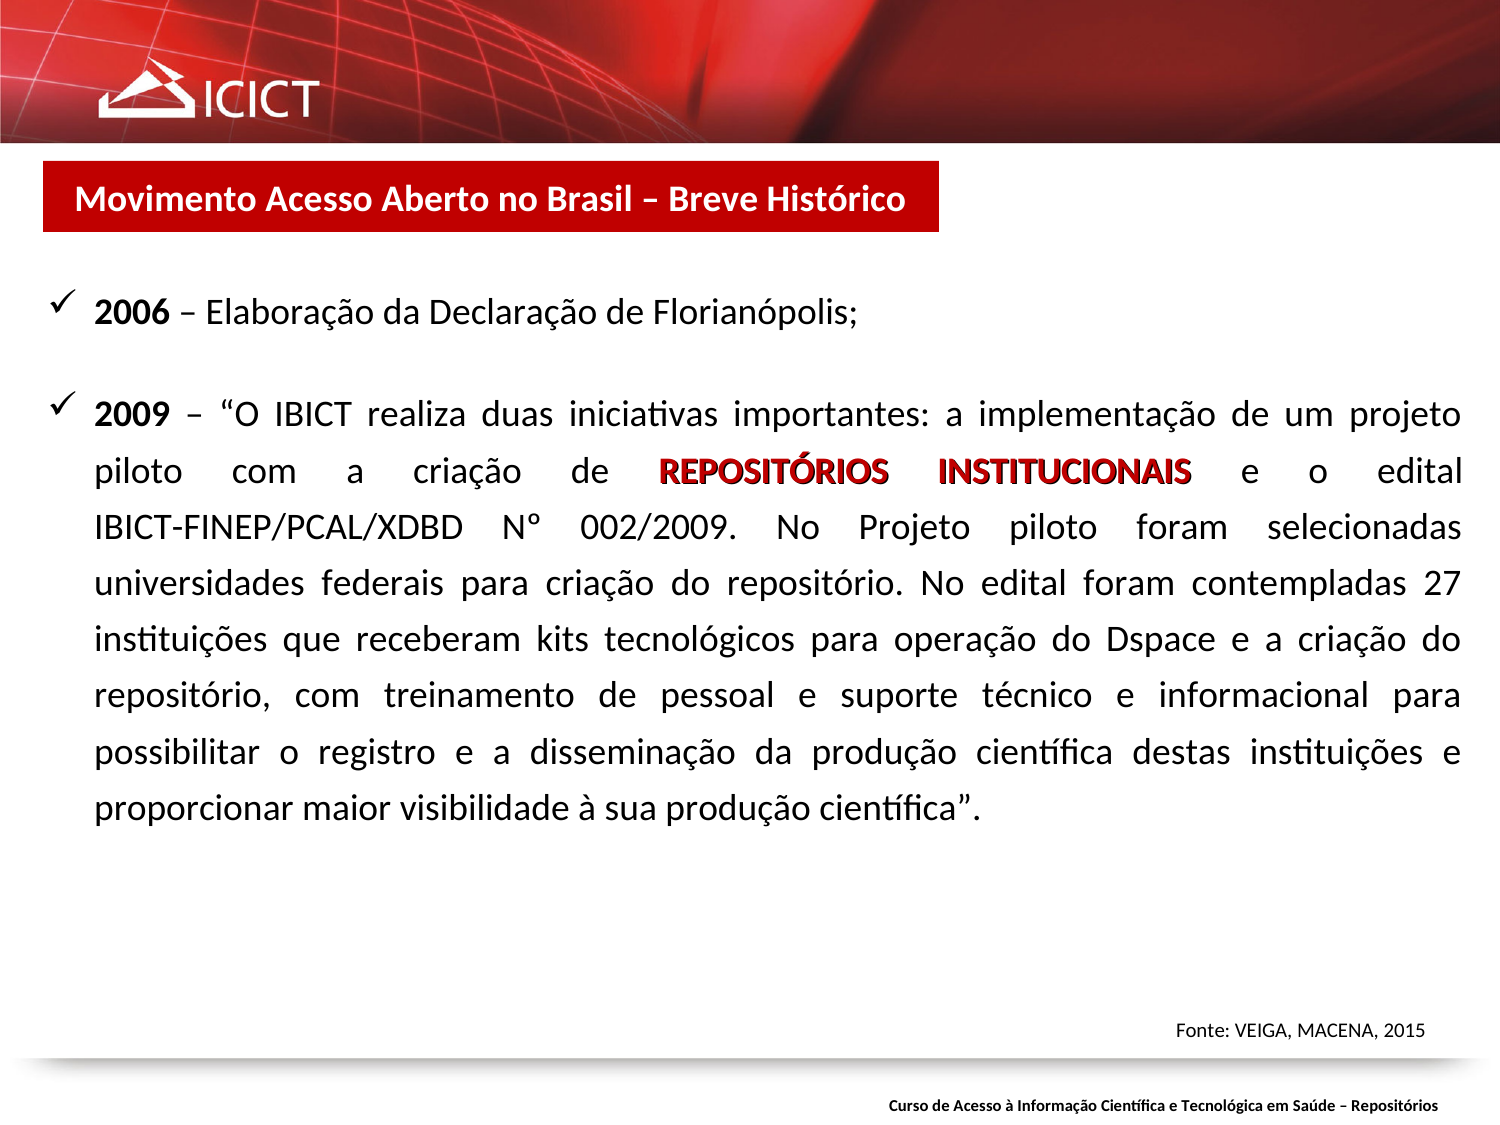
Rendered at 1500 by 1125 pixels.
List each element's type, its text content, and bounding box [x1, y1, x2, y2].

picture [0, 0, 1500, 1125]
text_box Curso de Acesso à Informação Científica e Tecnológica em Saúde – Repositórios [848, 1086, 1481, 1123]
text_box Fonte: VEIGA, MACENA, 2015 [1161, 1009, 1481, 1050]
text_box 2006 – Elaboração da Declaração de Florianópolis; 2009 – “O IBICT realiza duas iniciativas importantes: a implementação de um projeto piloto com a criação de REPOSITÓRIOS INSTITUCIONAIS e o edital IBICT-FINEP/PCAL/XDBD Nº 002/2009. No Projeto piloto foram selecionadas universidades federais para criação do repositório. No edital foram contempladas 27 instituições que receberam kits tecnológicos para operação do Dspace e a criação do repositório, com treinamento de pessoal e suporte técnico e informacional para possibilitar o registro e a disseminação da produção científica destas instituições e proporcionar maior visibilidade à sua produção científica”. [32, 278, 1478, 836]
text_box Movimento Acesso Aberto no Brasil – Breve Histórico [43, 160, 939, 232]
